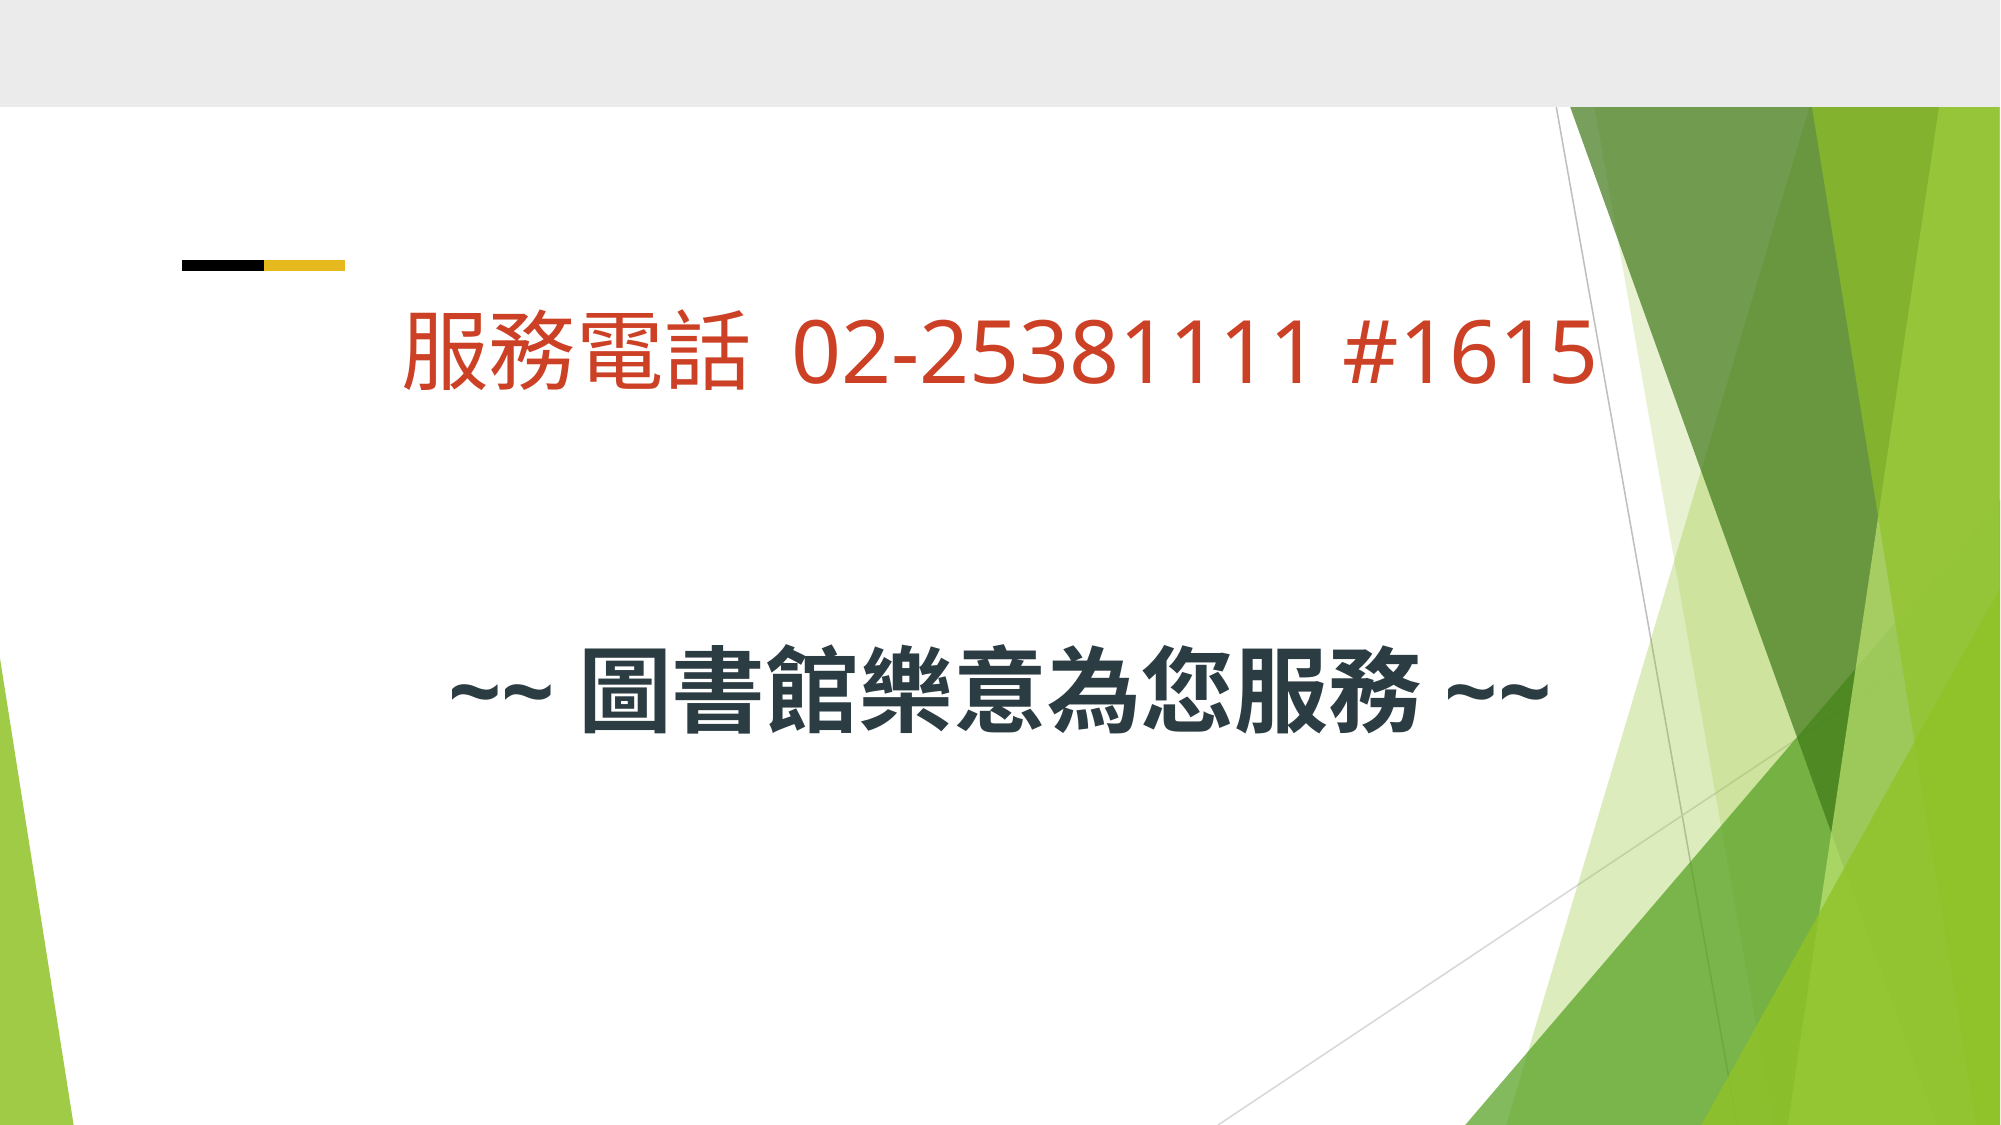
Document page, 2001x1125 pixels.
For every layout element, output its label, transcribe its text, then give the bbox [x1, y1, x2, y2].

list ~~圖書館樂意為您服務~~ [159, 624, 1841, 1046]
title 服務電話 02-25381111 #1615 [159, 288, 1842, 425]
